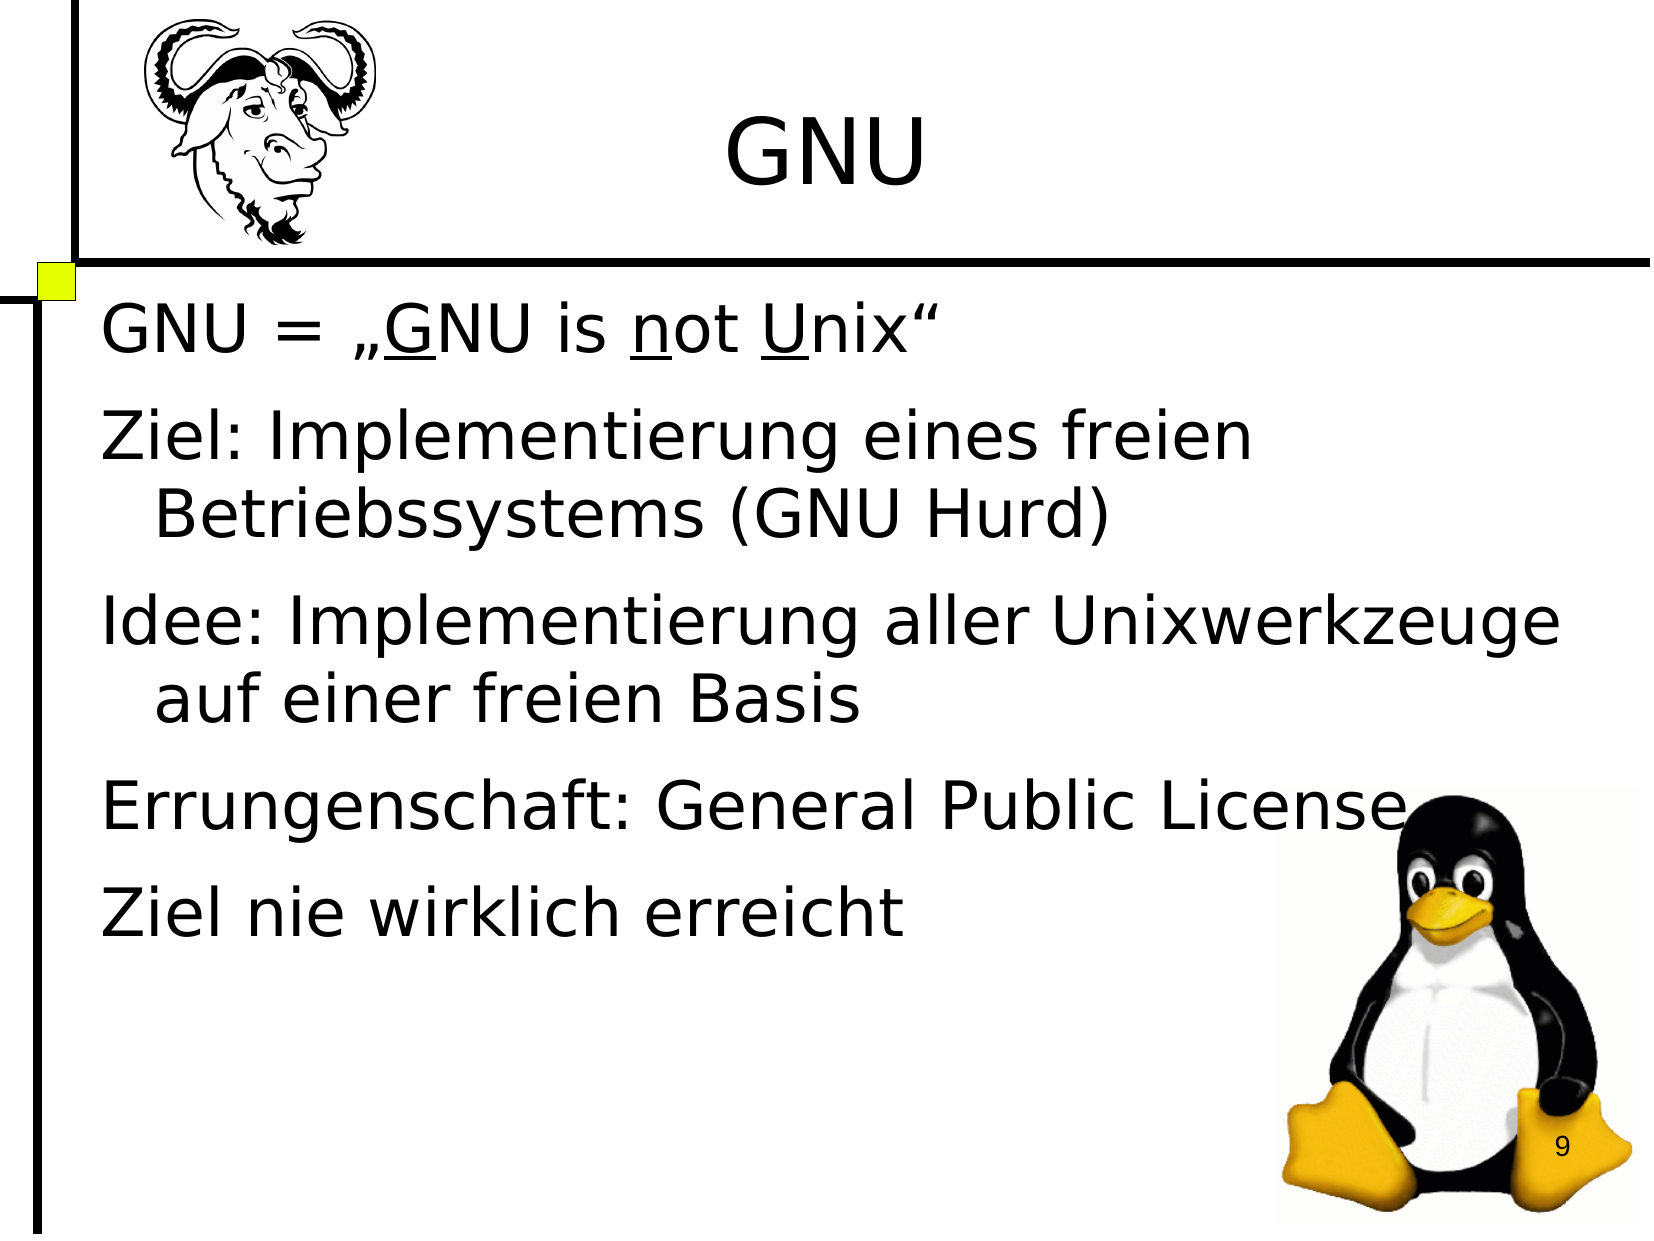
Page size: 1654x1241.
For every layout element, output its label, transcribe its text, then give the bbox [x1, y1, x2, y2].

picture [1275, 787, 1642, 1223]
title GNU [82, 49, 1571, 257]
list GNU = „GNU is not Unix“ Ziel: Implementierung eines freien Betriebssystems (GNU Hurd) Idee: Implementierung aller Unixwerkzeuge auf einer freien Basis Errungenschaft: General Public License Ziel nie wirklich erreicht [82, 290, 1571, 1109]
picture [144, 19, 376, 245]
